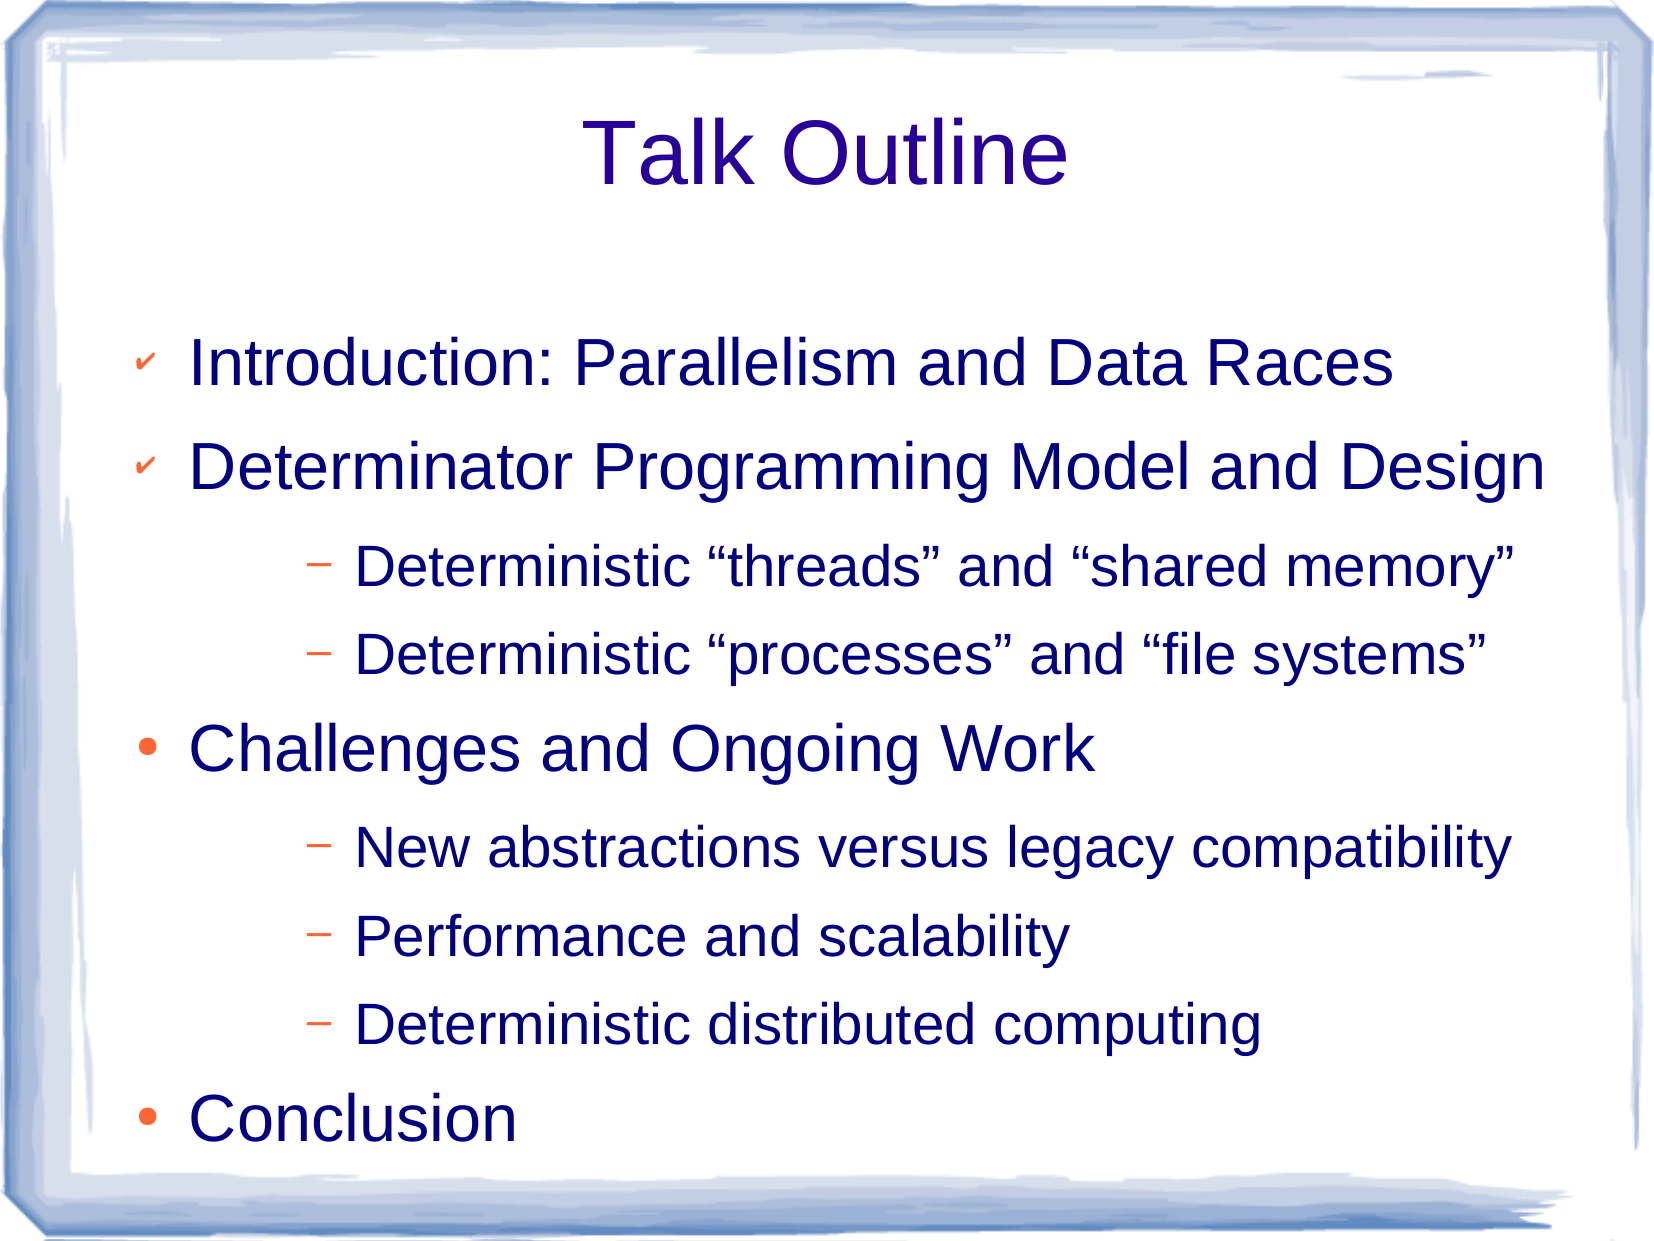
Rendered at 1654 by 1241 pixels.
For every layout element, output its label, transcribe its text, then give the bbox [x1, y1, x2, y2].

picture [0, 0, 1654, 1241]
title Talk Outline [82, 56, 1571, 250]
list Introduction: Parallelism and Data Races Determinator Programming Model and Design Deterministic “threads” and “shared memory” Deterministic “processes” and “file systems” Challenges and Ongoing Work New abstractions versus legacy compatibility Performance and scalability Deterministic distributed computing Conclusion [118, 324, 1571, 1155]
